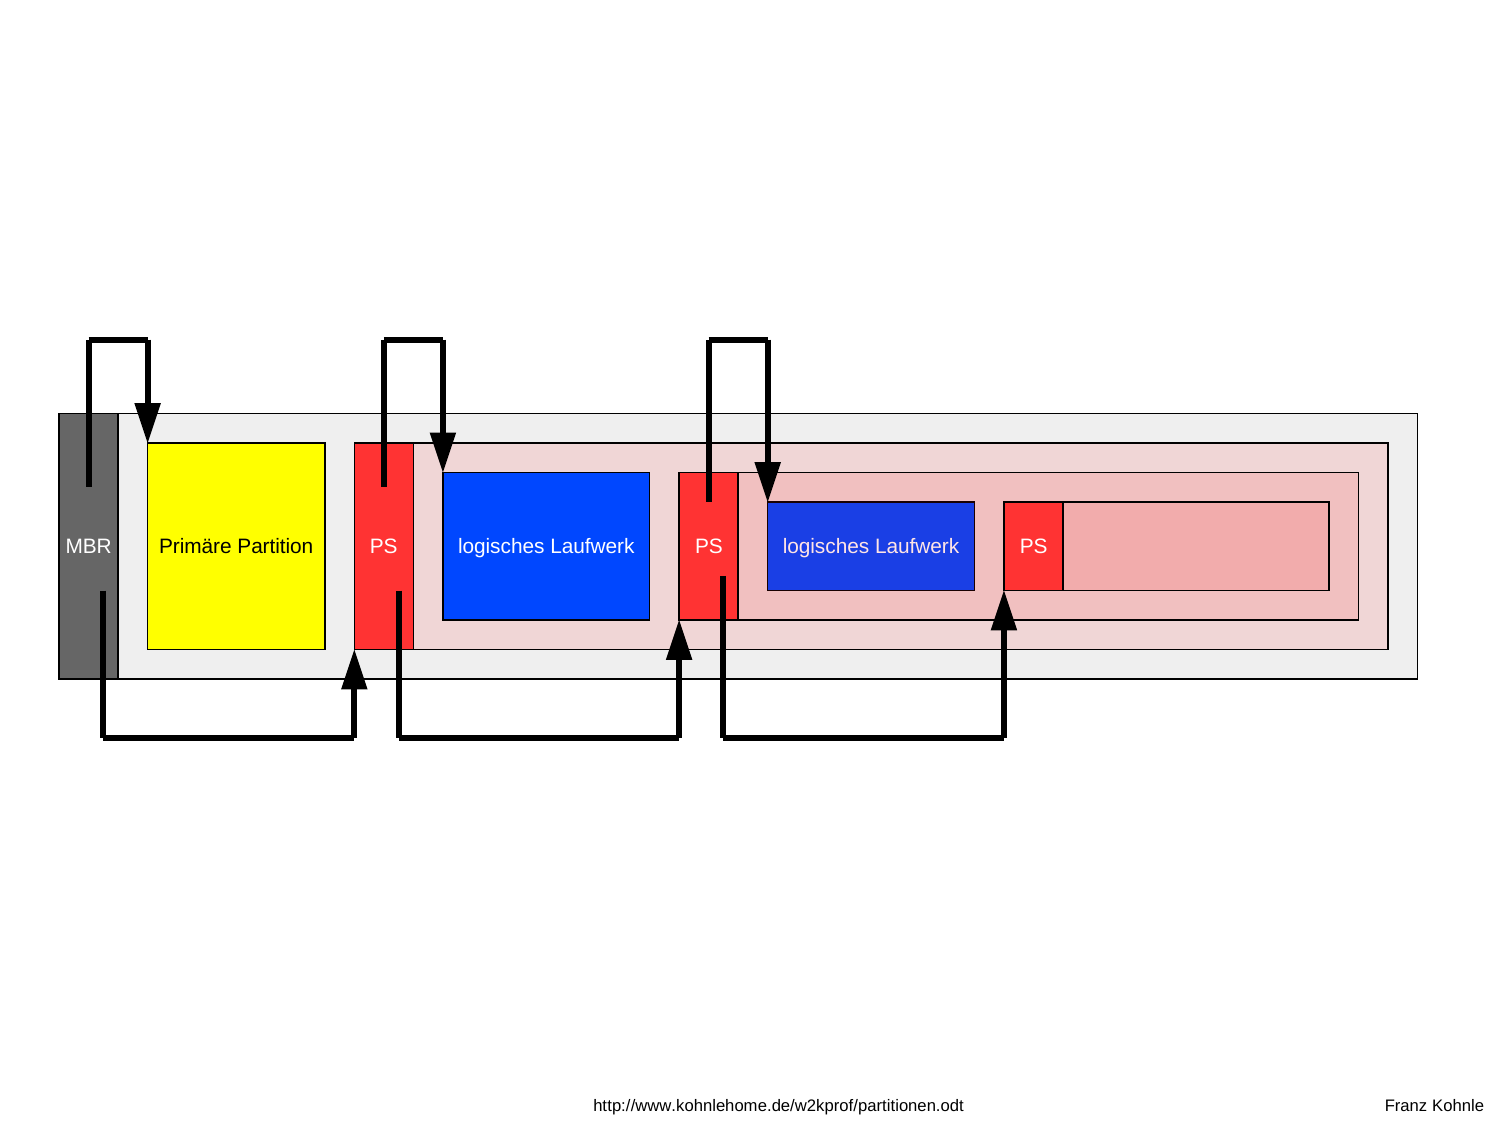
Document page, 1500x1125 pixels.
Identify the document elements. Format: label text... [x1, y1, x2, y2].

text_box http://www.kohnlehome.de/w2kprof/partitionen.odt [578, 1088, 980, 1123]
text_box [387, 413, 706, 680]
text_box PS [354, 442, 414, 650]
text_box logisches Laufwerk [442, 472, 650, 621]
text_box [119, 413, 381, 680]
text_box Primäre Partition [147, 442, 325, 650]
text_box PS [679, 472, 738, 621]
text_box [680, 621, 720, 680]
text_box Franz Kohnle [1370, 1088, 1500, 1123]
text_box MBR [59, 413, 119, 680]
text_box PS [1003, 501, 1063, 591]
text_box [712, 413, 1418, 680]
text_box [355, 650, 396, 680]
